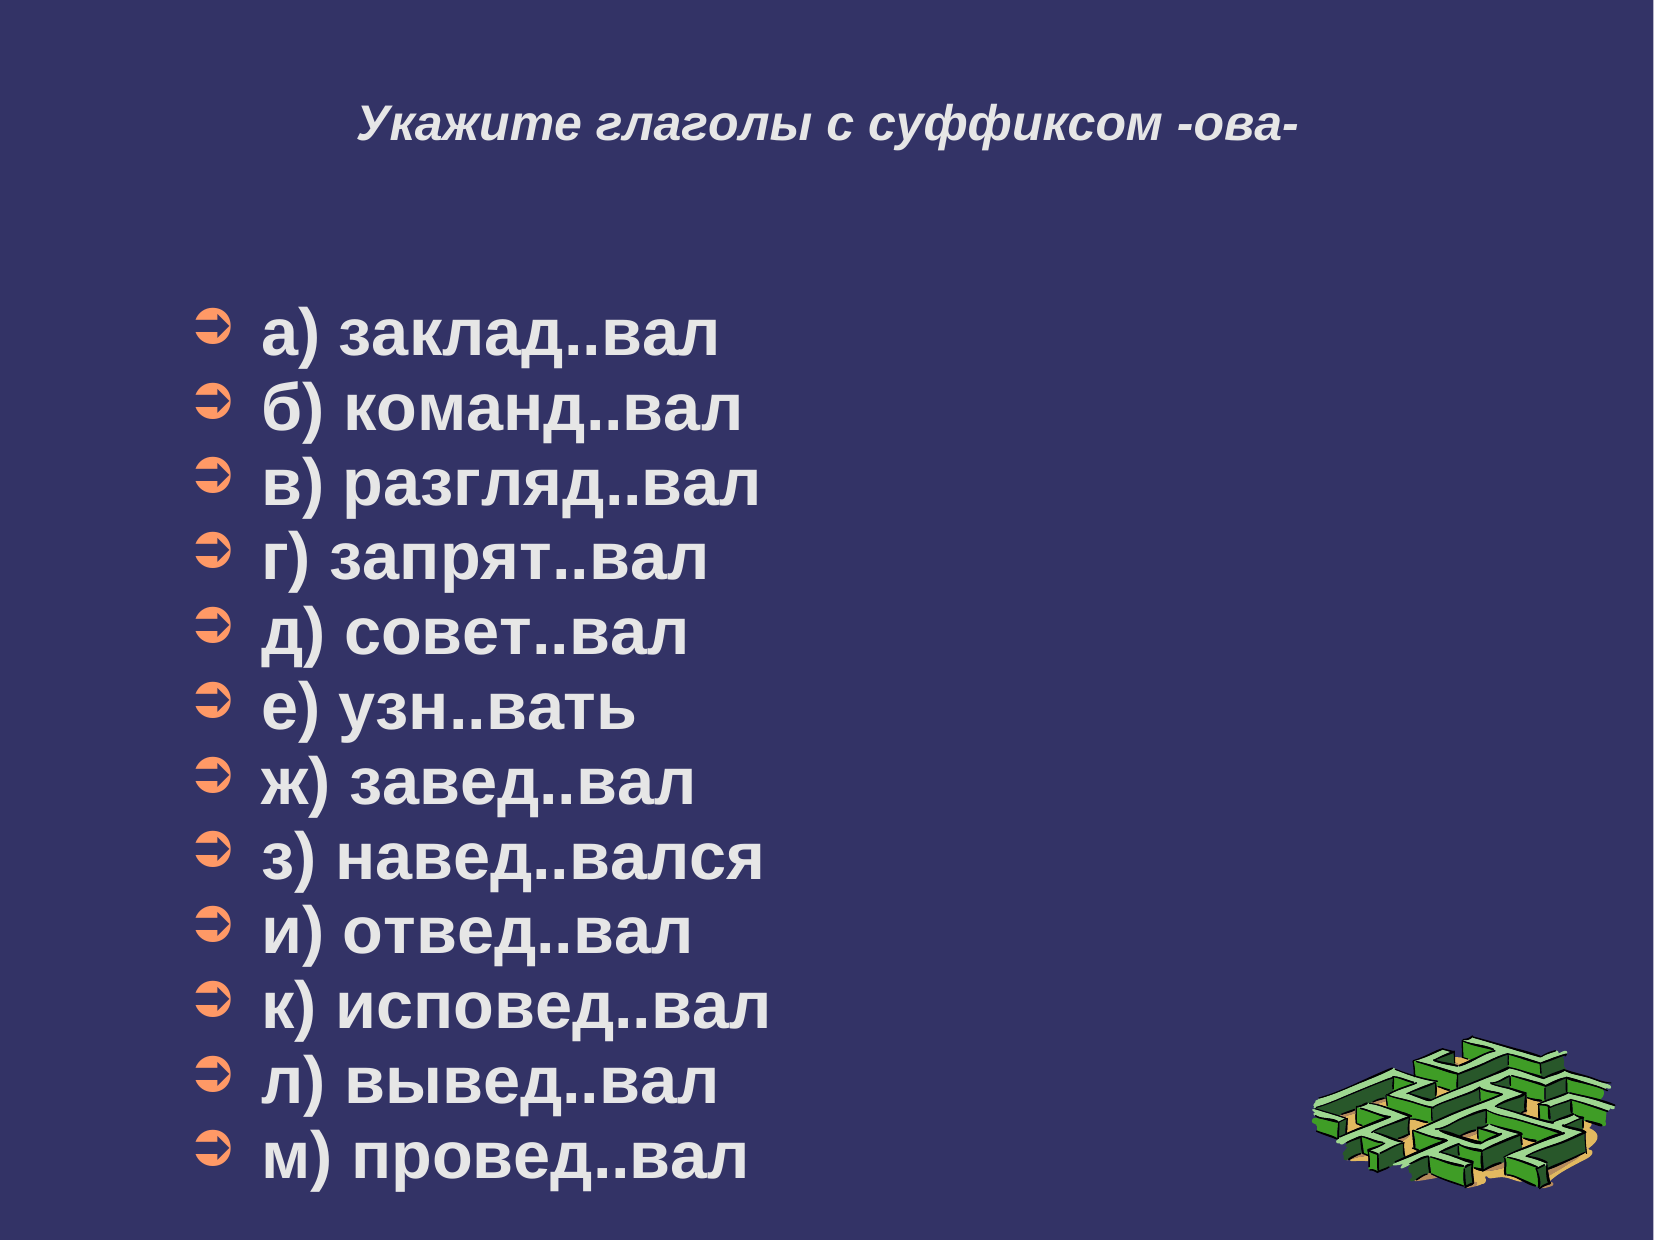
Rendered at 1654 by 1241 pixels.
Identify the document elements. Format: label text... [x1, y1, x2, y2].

list а) заклад..вал б) команд..вал в) разгляд..вал г) запрят..вал д) совет..вал е) узн..вать ж) завед..вал з) навед..вался и) отвед..вал к) исповед..вал л) вывед..вал м) провед..вал [178, 295, 1570, 1193]
title Укажите глаголы с суффиксом -ова- [121, 19, 1534, 227]
